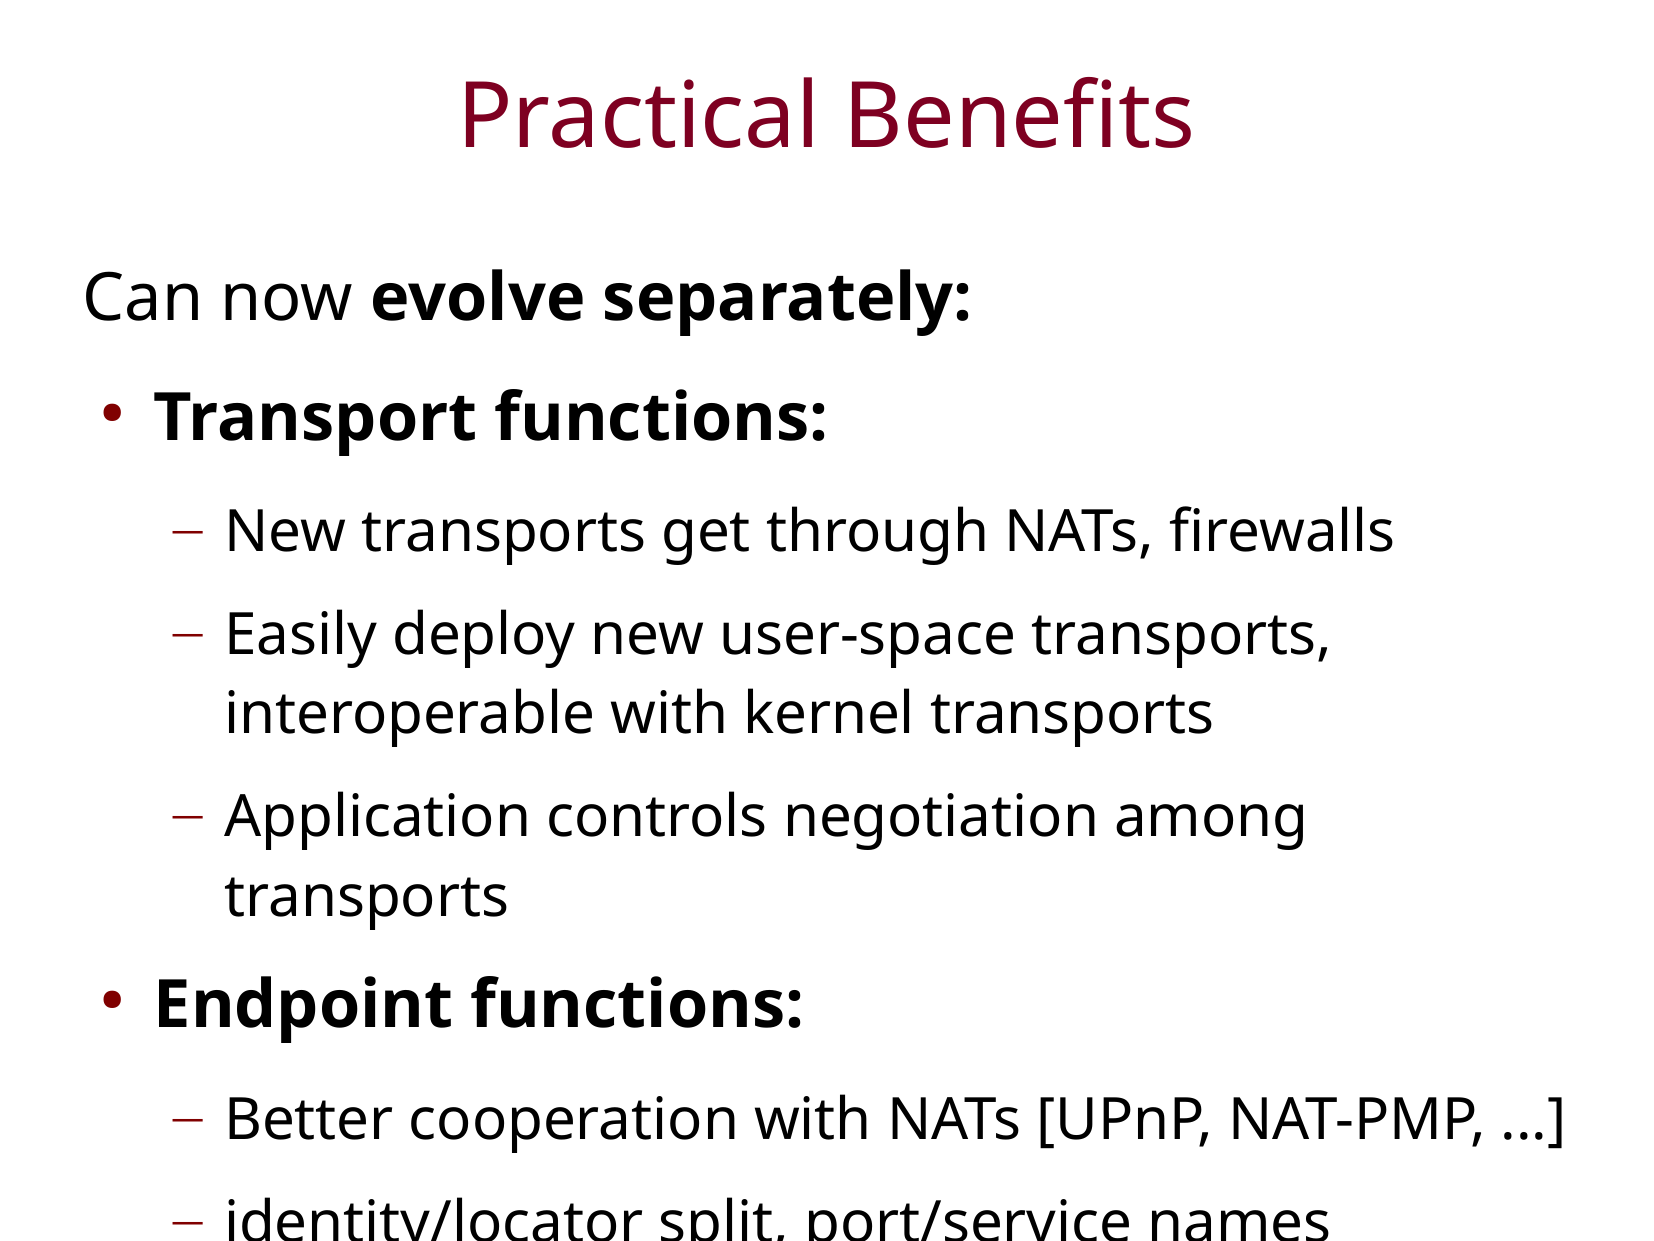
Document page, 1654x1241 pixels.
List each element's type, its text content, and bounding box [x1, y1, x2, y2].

title Practical Benefits [82, 15, 1571, 208]
list Can now evolve separately: Transport functions: New transports get through NATs, firewalls Easily deploy new user-space transports, interoperable with kernel transports Application controls negotiation among transports Endpoint functions: Better cooperation with NATs [UPnP, NAT-PMP, ...] identity/locator split, port/service names [Touch06], security and authentication info ...? [82, 248, 1576, 1144]
